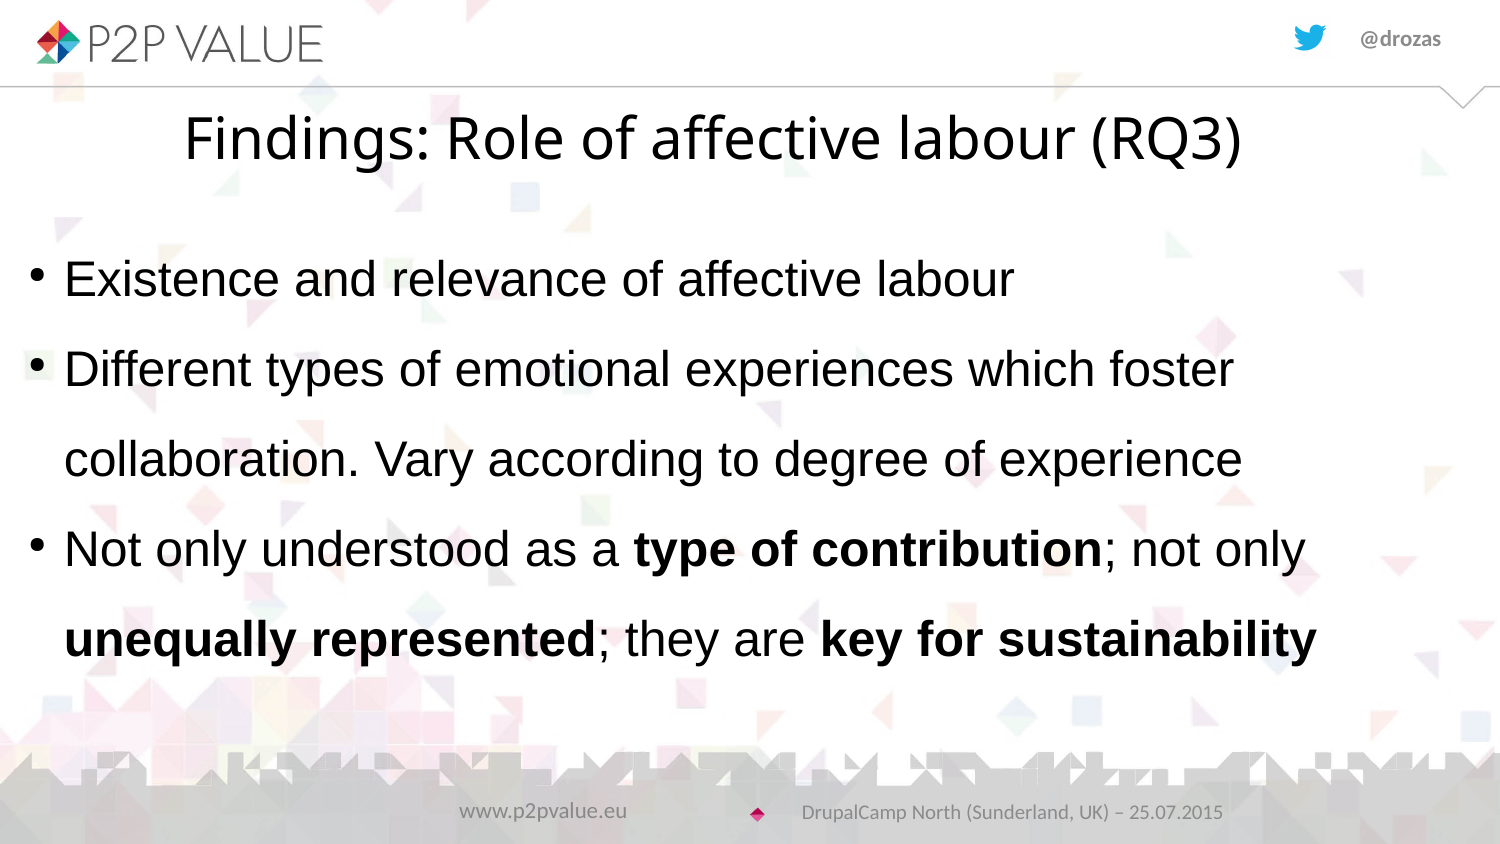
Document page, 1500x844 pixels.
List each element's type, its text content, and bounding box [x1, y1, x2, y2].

title Findings: Role of affective labour (RQ3) [60, 92, 1366, 181]
subtitle Existence and relevance of affective labour Different types of emotional experiences which foster collaboration. Vary according to degree of experience Not only understood as a type of contribution; not only unequally represented; they are key for sustainability [15, 210, 1496, 766]
text_box www.p2pvalue.eu [453, 789, 672, 829]
picture [0, 0, 1500, 844]
text_box DrupalCamp North (Sunderland, UK) – 25.07.2015 [788, 788, 1481, 834]
text_box @drozas [1333, 15, 1455, 60]
